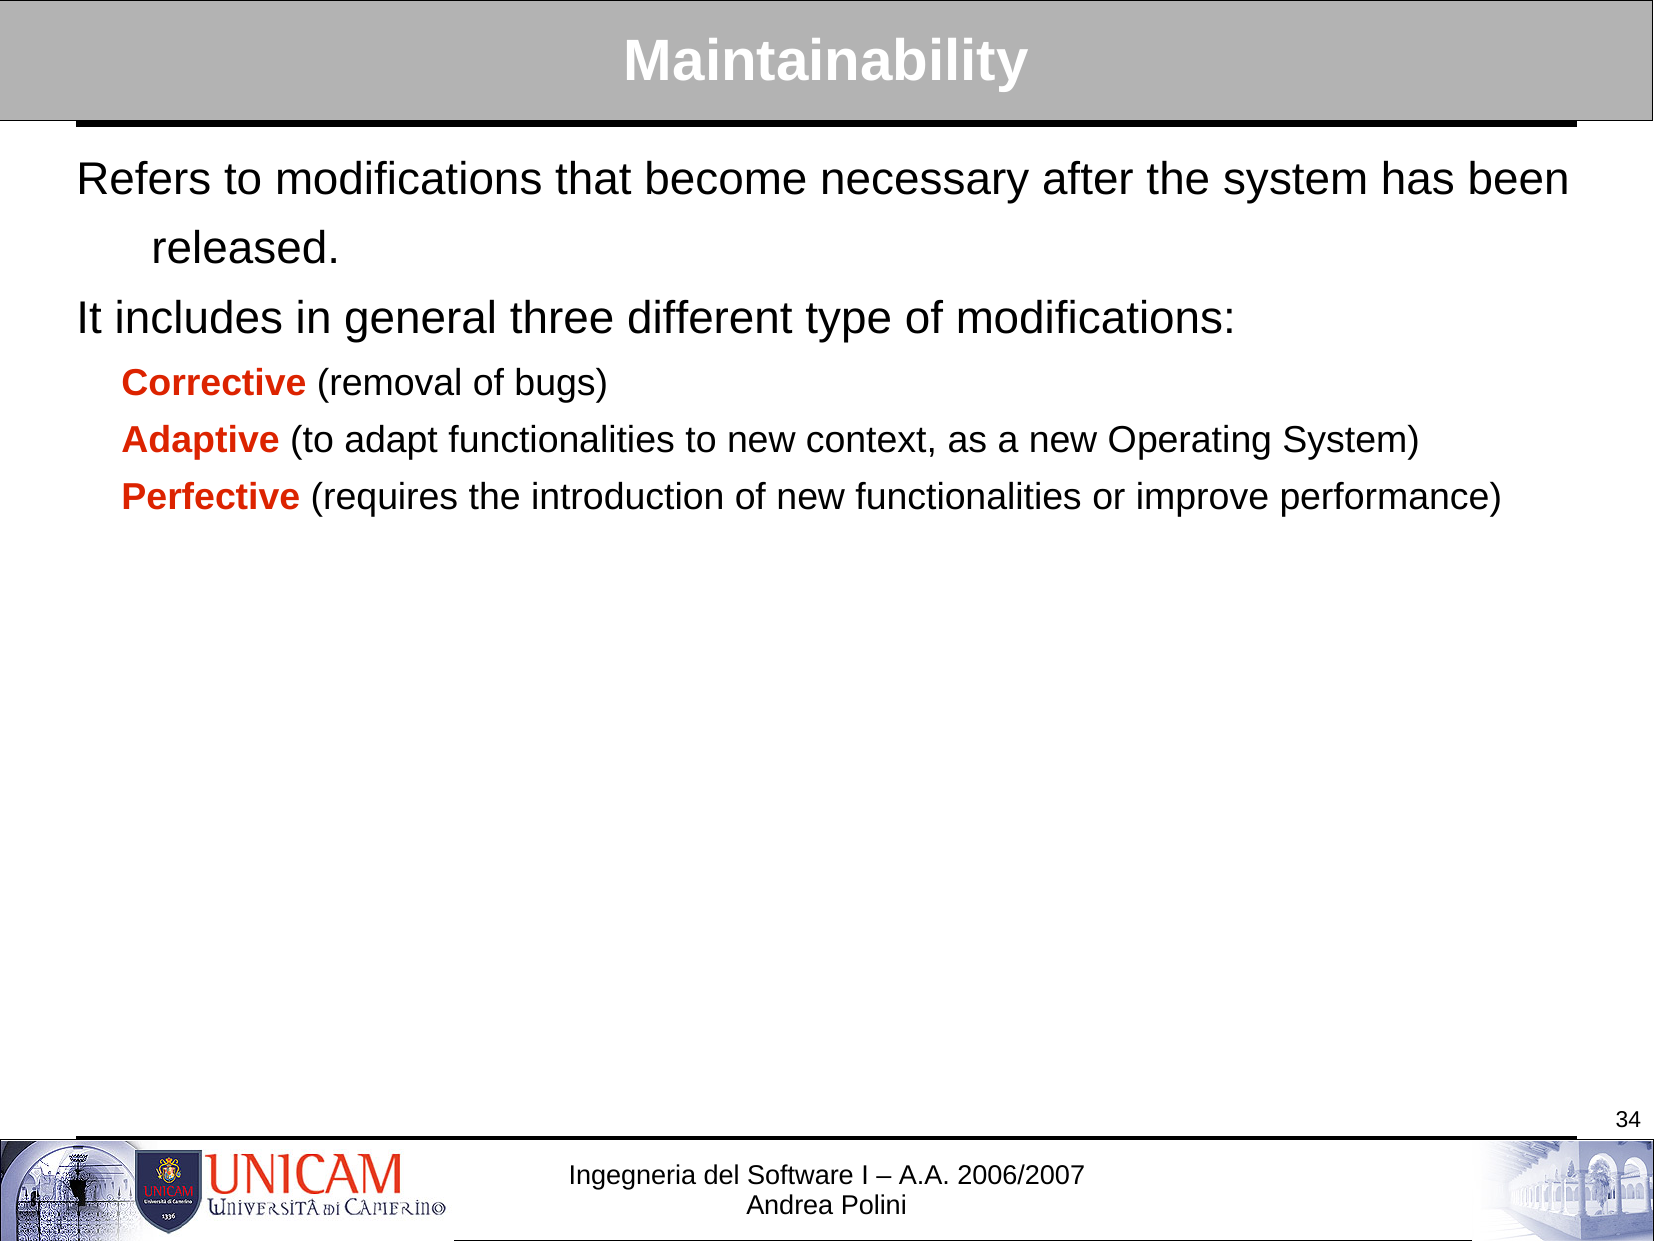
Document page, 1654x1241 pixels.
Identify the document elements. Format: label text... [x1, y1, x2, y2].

picture [1472, 1141, 1653, 1241]
list Refers to modifications that become necessary after the system has been released. It includes in general three different type of modifications: Corrective (removal of bugs) Adaptive (to adapt functionalities to new context, as a new Operating System) Perfective (requires the introduction of new functionalities or improve performance) [76, 152, 1577, 671]
picture [0, 1141, 454, 1241]
title Maintainability [0, 0, 1653, 121]
